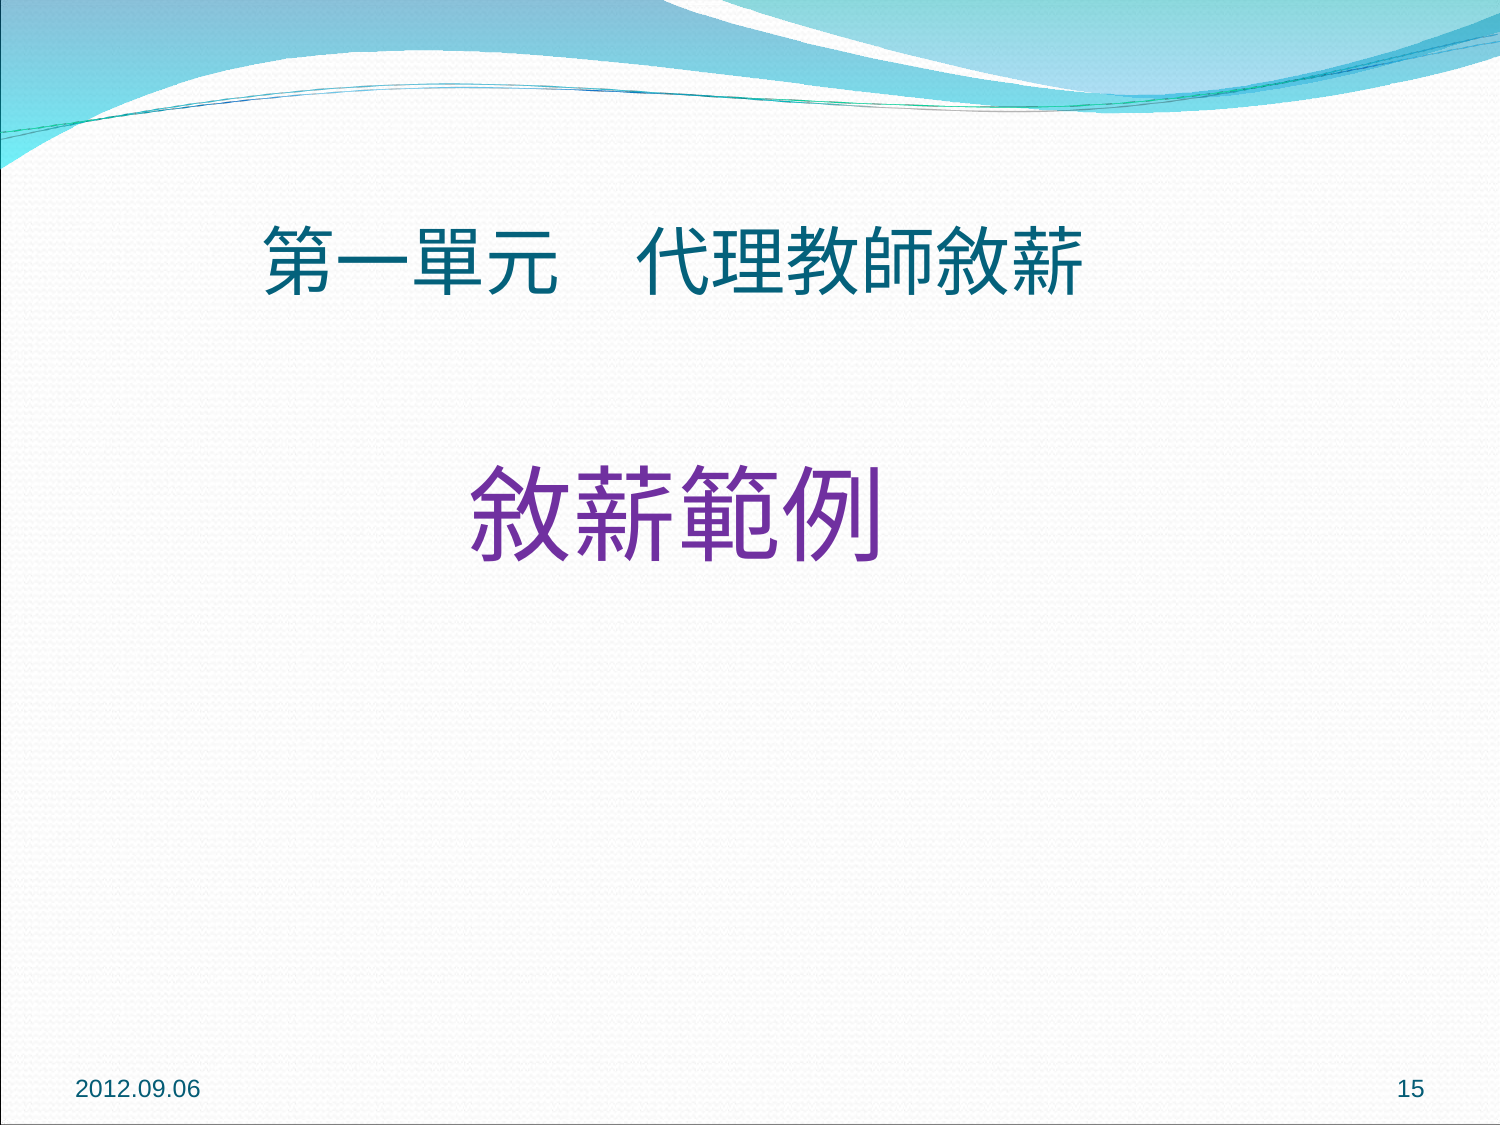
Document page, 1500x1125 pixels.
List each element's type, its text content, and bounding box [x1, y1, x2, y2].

picture [0, 0, 1500, 1125]
title 敘薪範例 [468, 398, 915, 575]
text_box 第一單元 代理教師敘薪 [35, 154, 1311, 305]
text_box <number> [1299, 1042, 1426, 1103]
text_box 2012.09.06 [74, 1042, 426, 1103]
